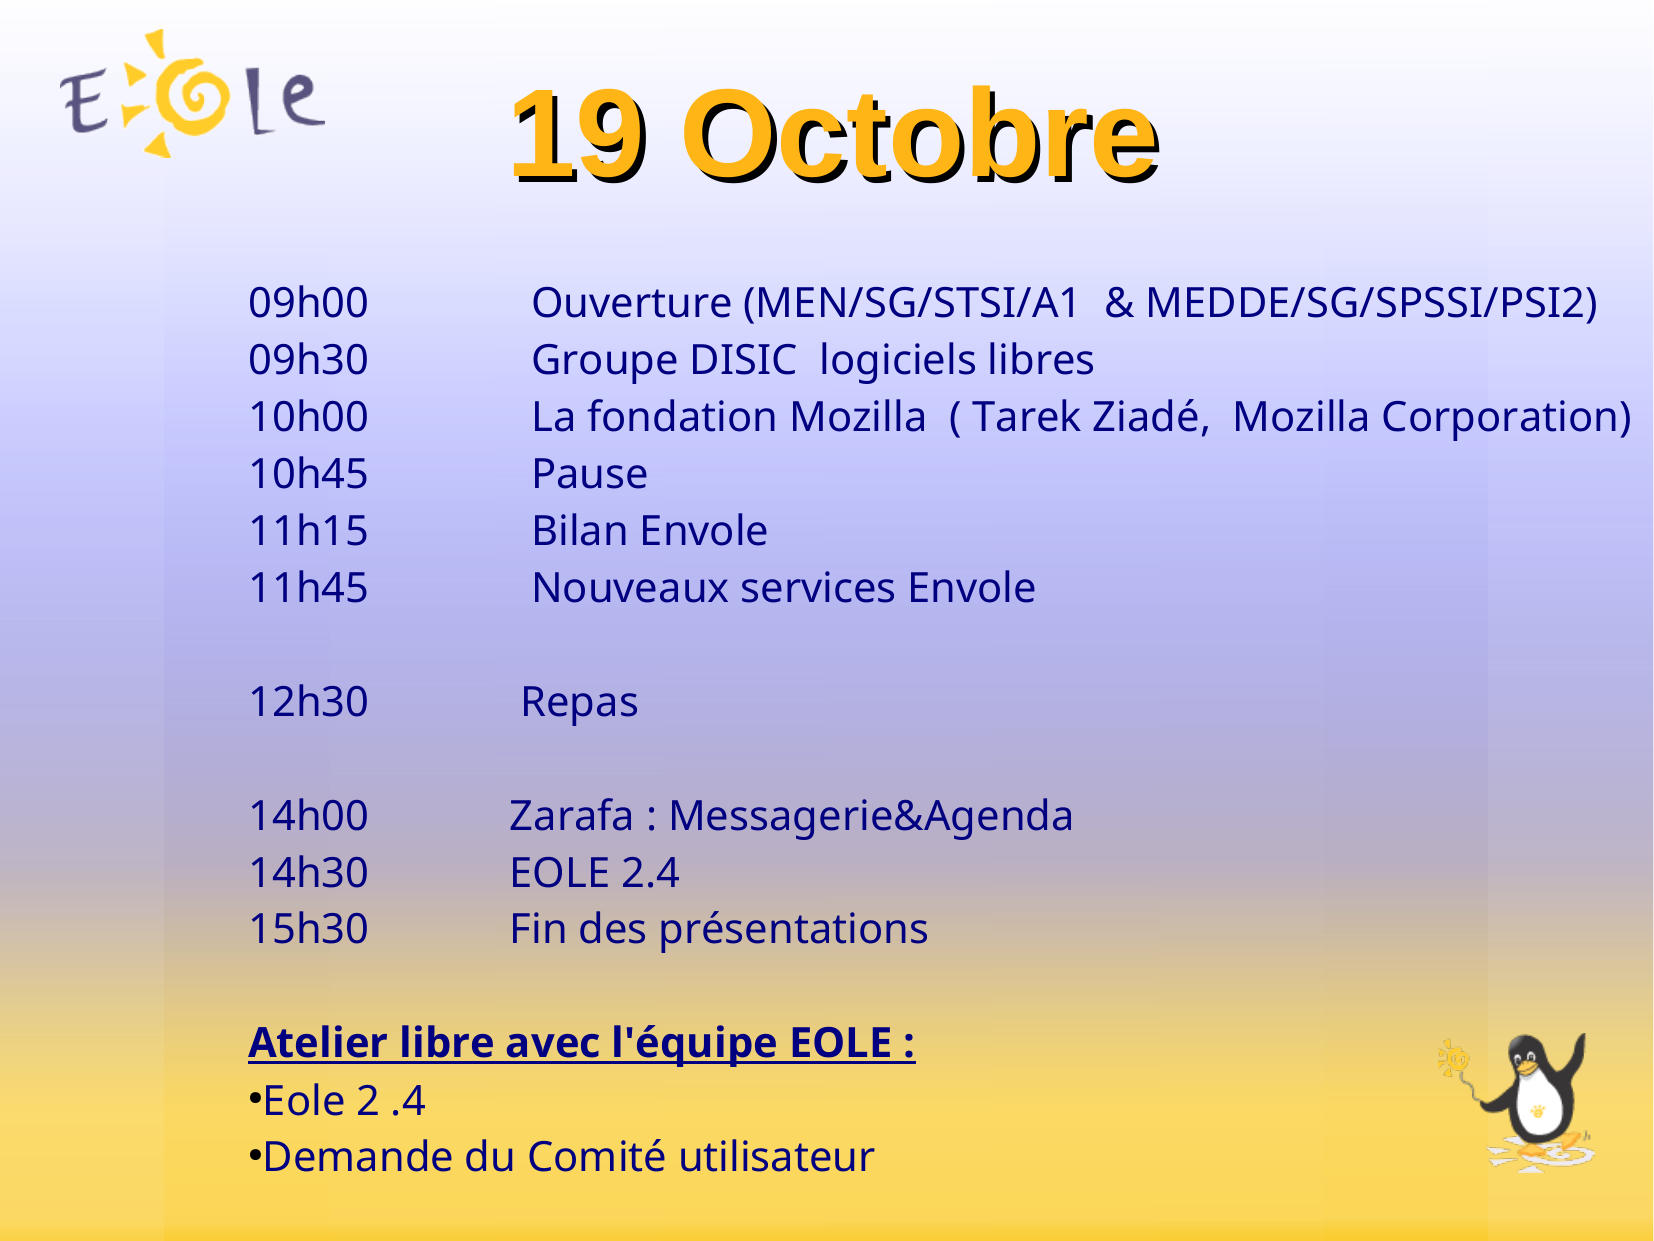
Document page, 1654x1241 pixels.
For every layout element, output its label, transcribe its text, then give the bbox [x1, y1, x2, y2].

picture [0, 0, 1654, 1241]
title 19 Octobre [88, 29, 1577, 237]
subtitle 09h00 Ouverture (MEN/SG/STSI/A1 & MEDDE/﻿SG/SPSSI/PSI2) 09h30 Groupe DISIC logiciels libres 10h00 La fondation Mozilla ( Tarek Ziadé, Mozilla Corporation)﻿ 10h45 Pause 11h15 Bilan Envole 11h45 Nouveaux services Envole 12h30 Repas 14h00 Zarafa : Messagerie&Agenda 14h30 EOLE 2.4 15h30 Fin des présentations Atelier libre avec l'équipe EOLE : Eole 2 .4 Demande du Comité utilisateur [248, 197, 1654, 1123]
